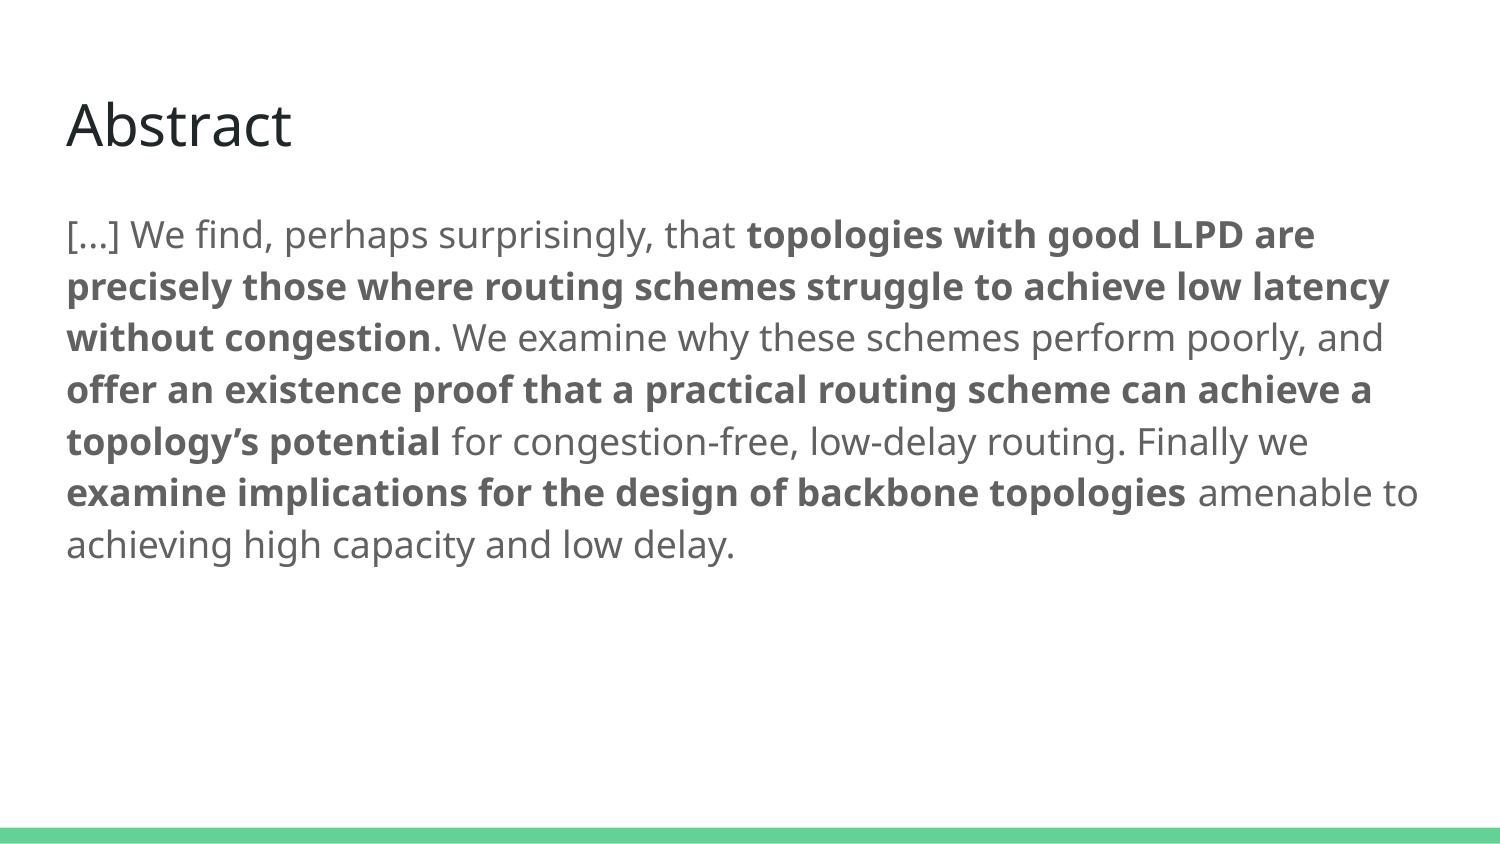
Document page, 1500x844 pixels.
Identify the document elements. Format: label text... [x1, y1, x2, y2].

list [...] We find, perhaps surprisingly, that topologies with good LLPD are precisely those where routing schemes struggle to achieve low latency without congestion. We examine why these schemes perform poorly, and offer an existence proof that a practical routing scheme can achieve a topology’s potential for congestion-free, low-delay routing. Finally we examine implications for the design of backbone topologies amenable to achieving high capacity and low delay. [51, 189, 1449, 750]
title Abstract [51, 72, 1449, 167]
